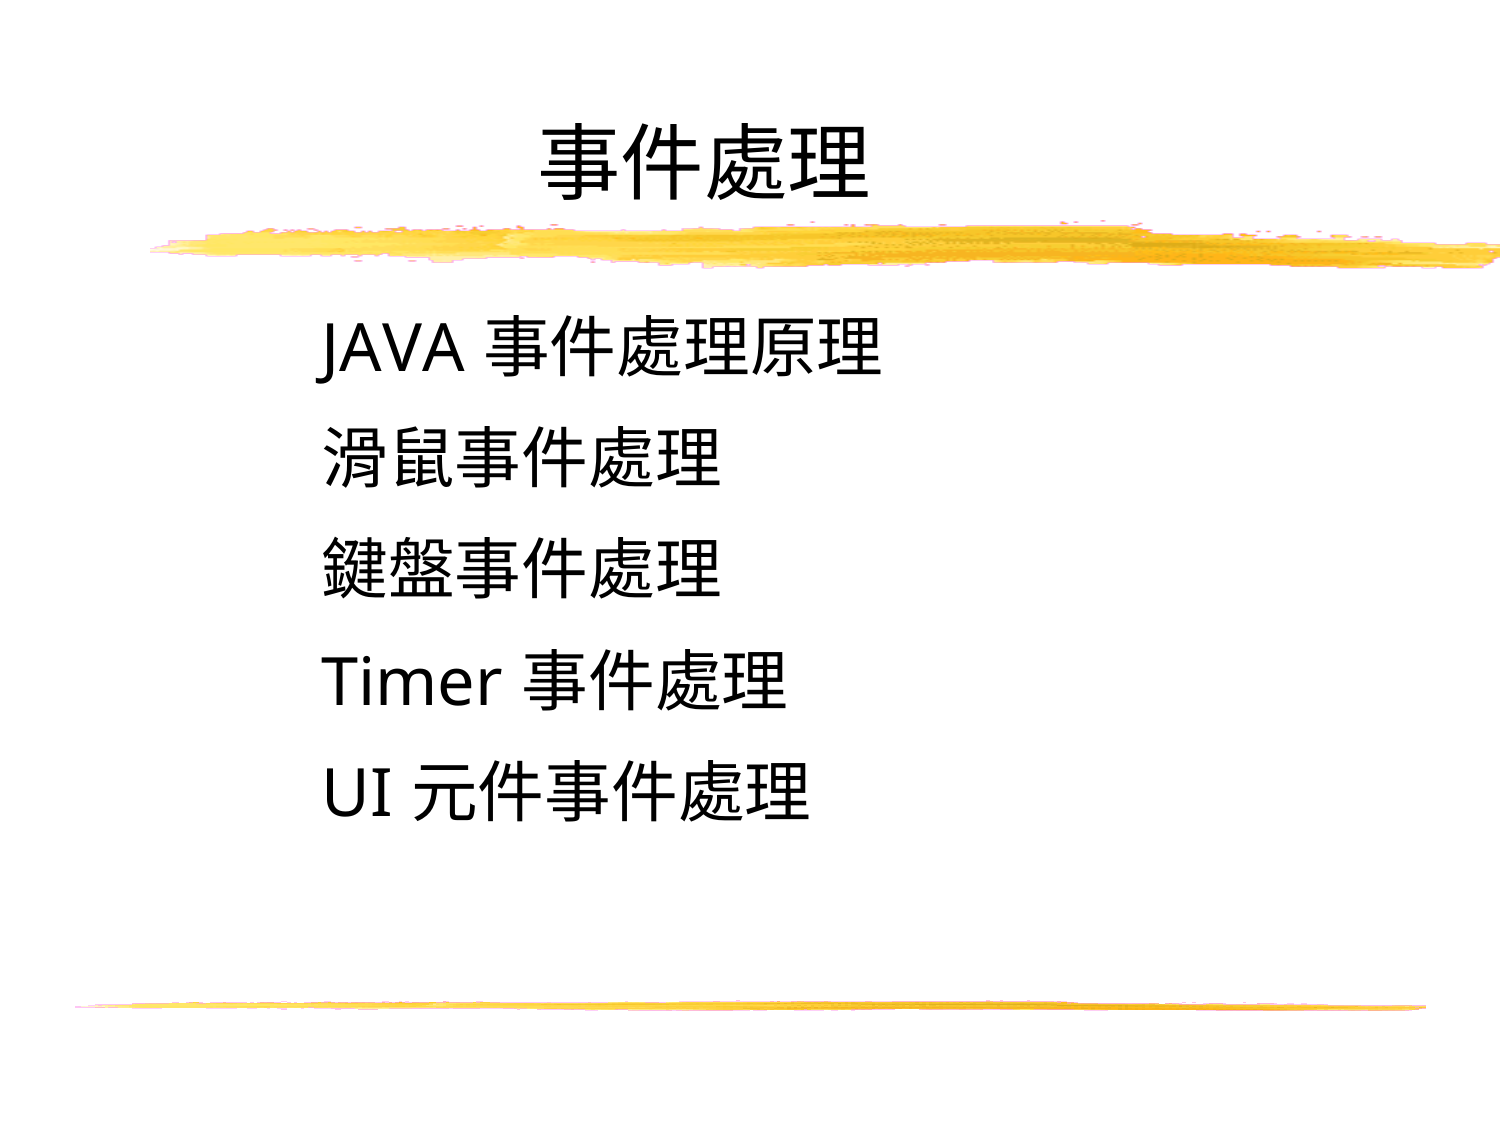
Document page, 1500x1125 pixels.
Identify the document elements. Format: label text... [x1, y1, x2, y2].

picture [75, 999, 1426, 1013]
title 事件處理 [66, 37, 1342, 225]
list JAVA事件處理原理 滑鼠事件處理 鍵盤事件處理 Timer事件處理 UI元件事件處理 [306, 285, 1397, 938]
picture [150, 215, 1500, 279]
